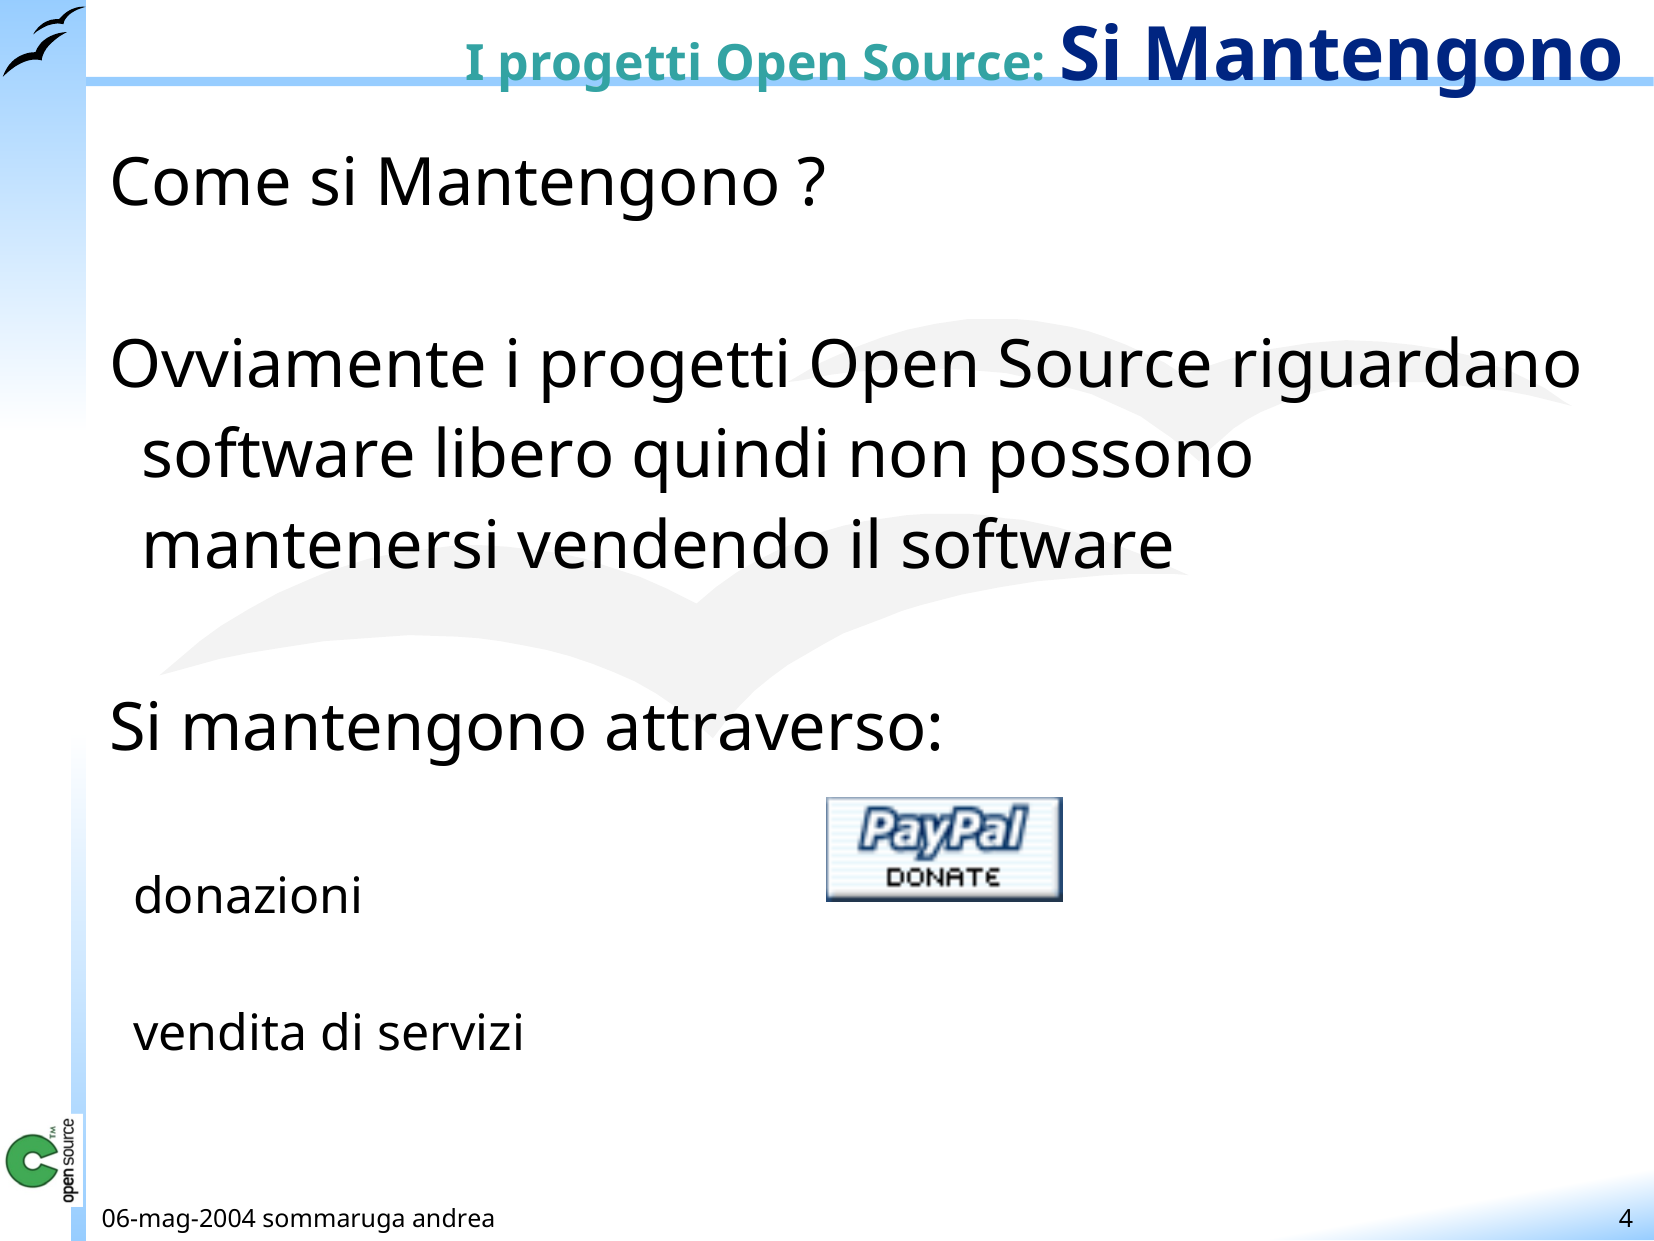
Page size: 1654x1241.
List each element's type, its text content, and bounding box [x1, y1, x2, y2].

picture [1, 1115, 83, 1207]
title I progetti Open Source: Si Mantengono [85, 0, 1654, 104]
picture [826, 797, 1063, 902]
list Come si Mantengono ? Ovviamente i progetti Open Source riguardano software libero quindi non possono mantenersi vendendo il software Si mantengono attraverso: donazioni vendita di servizi [85, 134, 1628, 1163]
